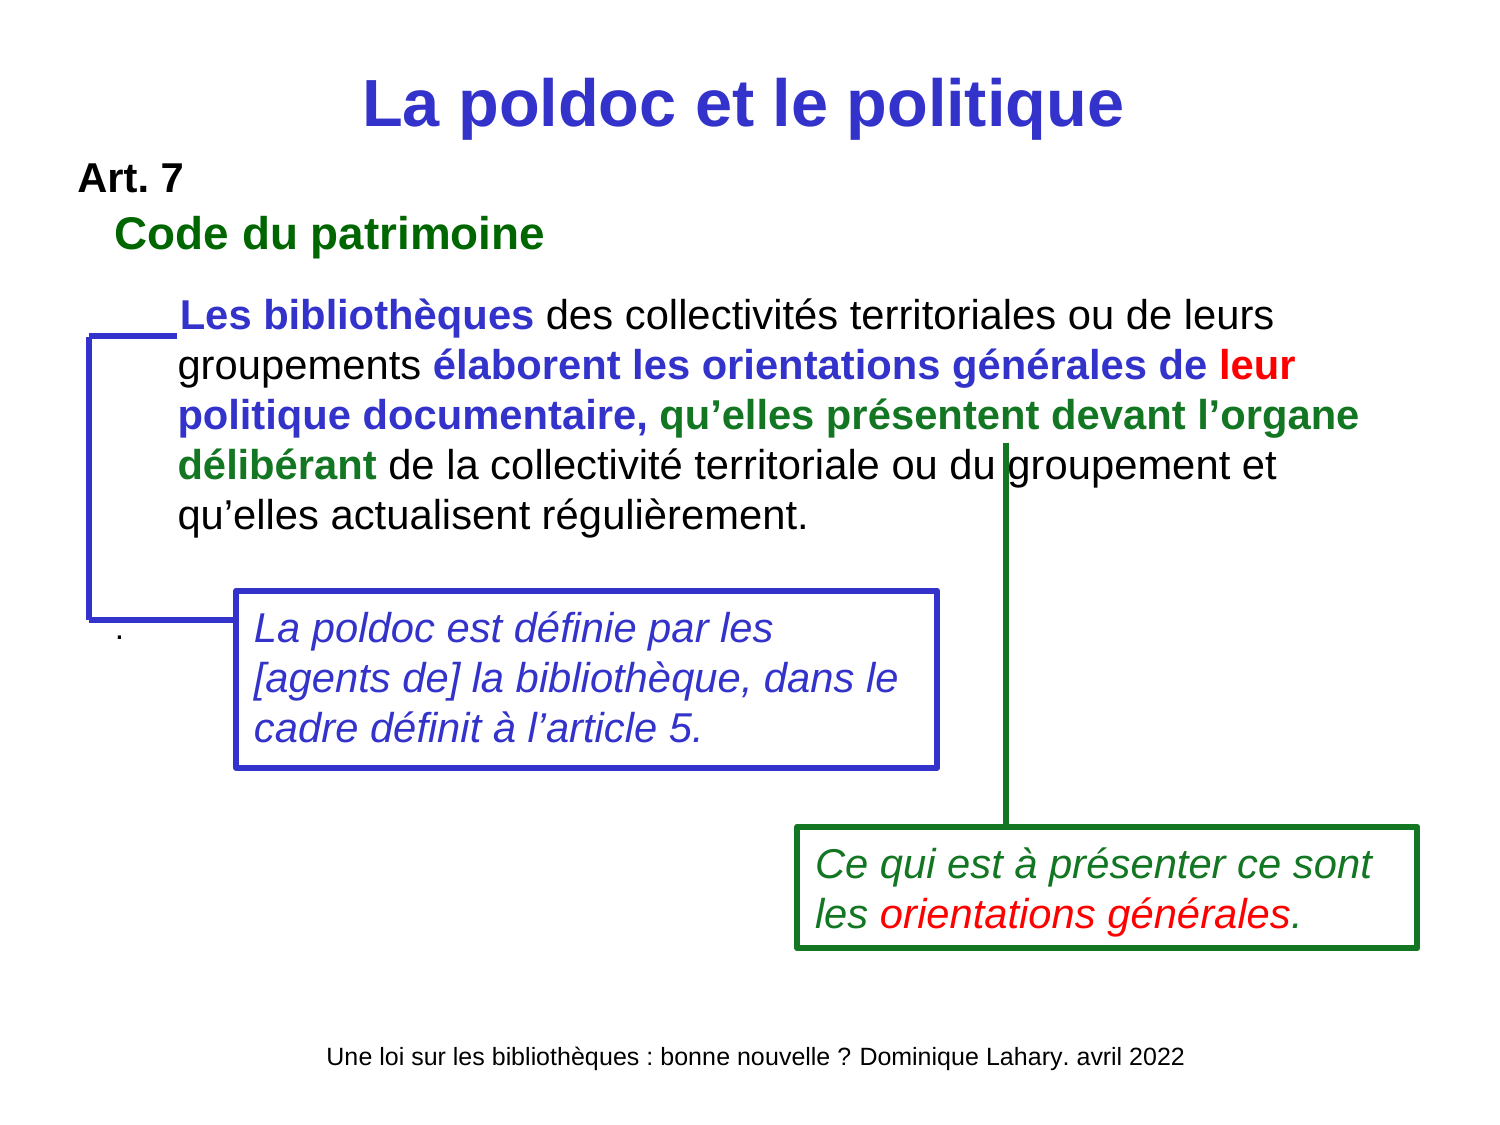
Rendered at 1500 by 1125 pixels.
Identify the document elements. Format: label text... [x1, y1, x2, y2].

text_box La poldoc et le politique [49, 0, 1438, 200]
text_box Une loi sur les bibliothèques : bonne nouvelle ? Dominique Lahary. avril 2022 [56, 1032, 1457, 1108]
text_box Code du patrimoine Les bibliothèques des collectivités territoriales ou de leurs groupements élaborent les orientations générales de leur politique documentaire, qu’elles présentent devant l’organe délibérant de la collectivité territoriale ou du groupement et qu’elles actualisent régulièrement. . [100, 196, 1400, 866]
text_box La poldoc est définie par les [agents de] la bibliothèque, dans le cadre définit à l’article 5. [236, 590, 938, 768]
text_box Art. 7 [62, 143, 294, 259]
text_box Ce qui est à présenter ce sont les orientations générales. [797, 826, 1418, 949]
